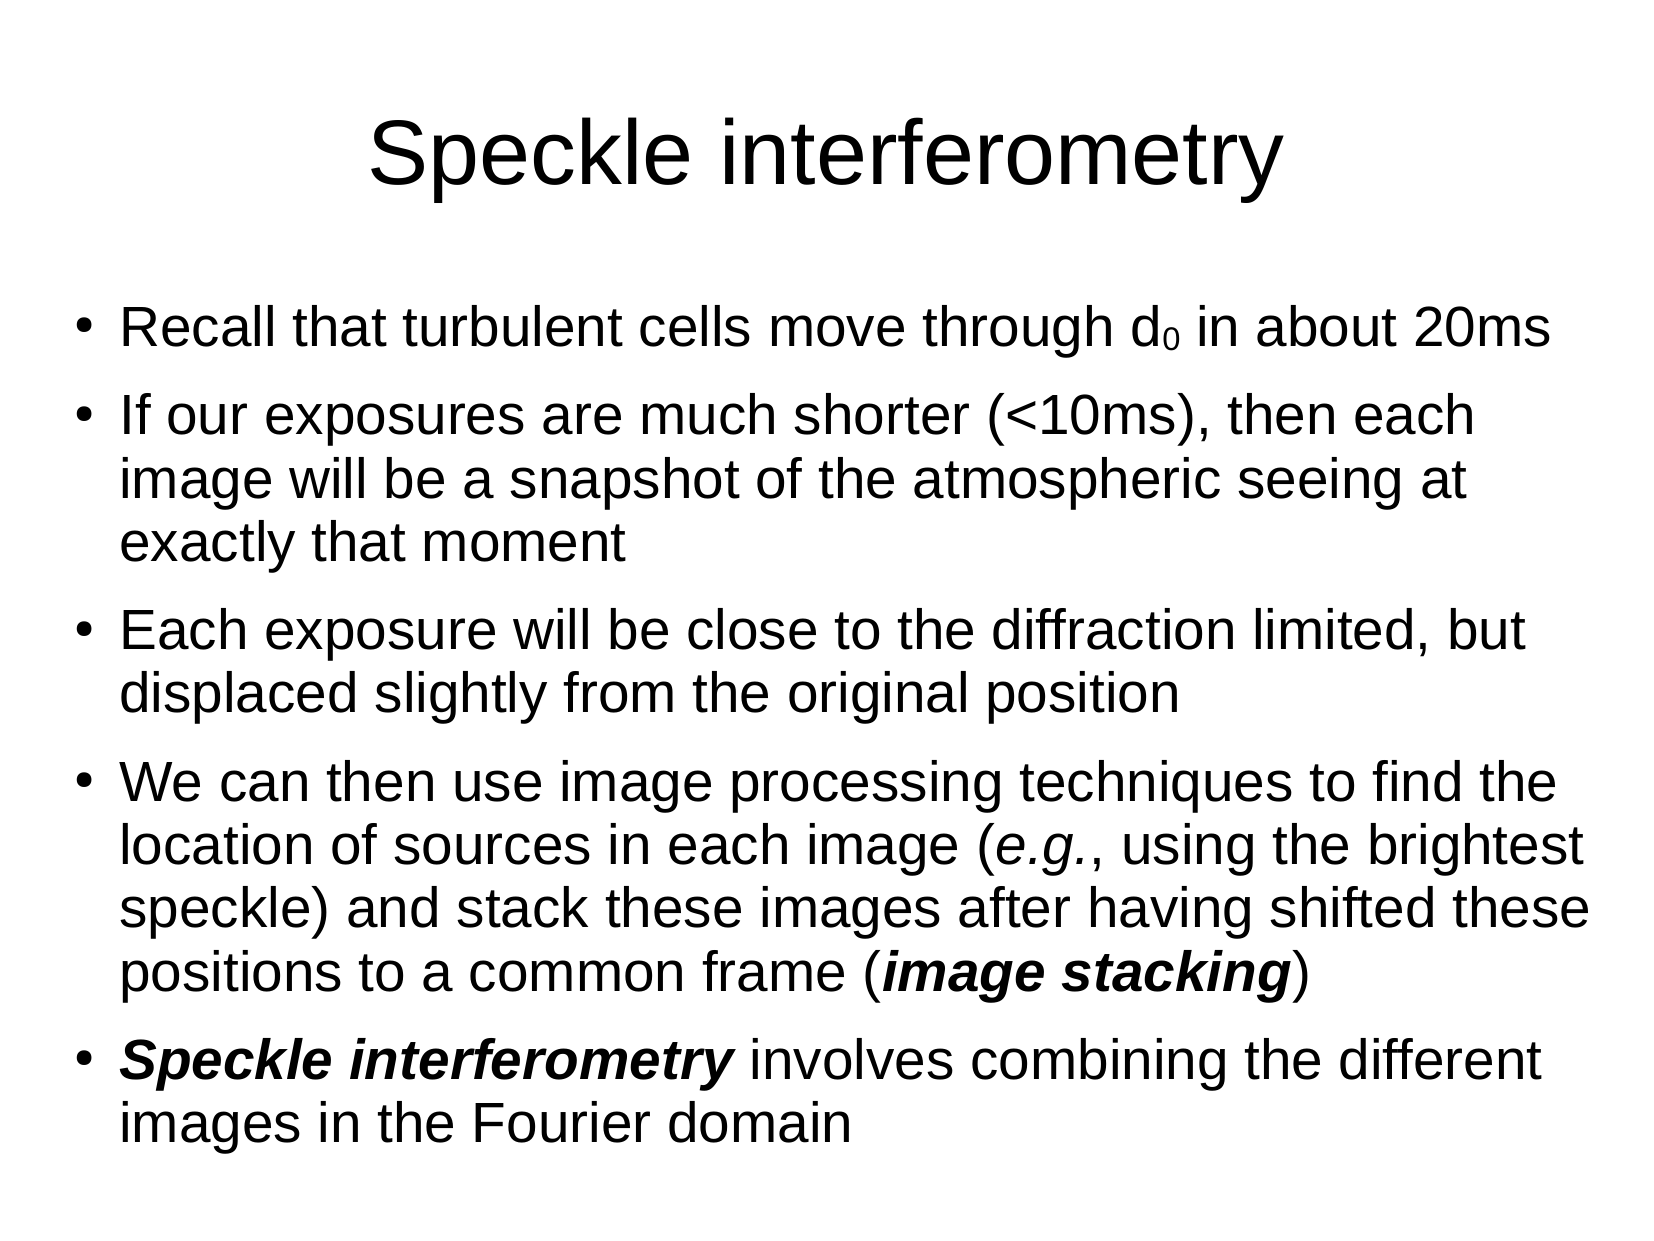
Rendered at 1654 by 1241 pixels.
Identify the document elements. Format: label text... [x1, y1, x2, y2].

list Recall that turbulent cells move through d0 in about 20ms If our exposures are much shorter (<10ms), then each image will be a snapshot of the atmospheric seeing at exactly that moment Each exposure will be close to the diffraction limited, but displaced slightly from the original position We can then use image processing techniques to find the location of sources in each image (e.g., using the brightest speckle) and stack these images after having shifted these positions to a common frame (image stacking) Speckle interferometry involves combining the different images in the Fourier domain [59, 295, 1595, 1176]
title Speckle interferometry [82, 49, 1571, 257]
